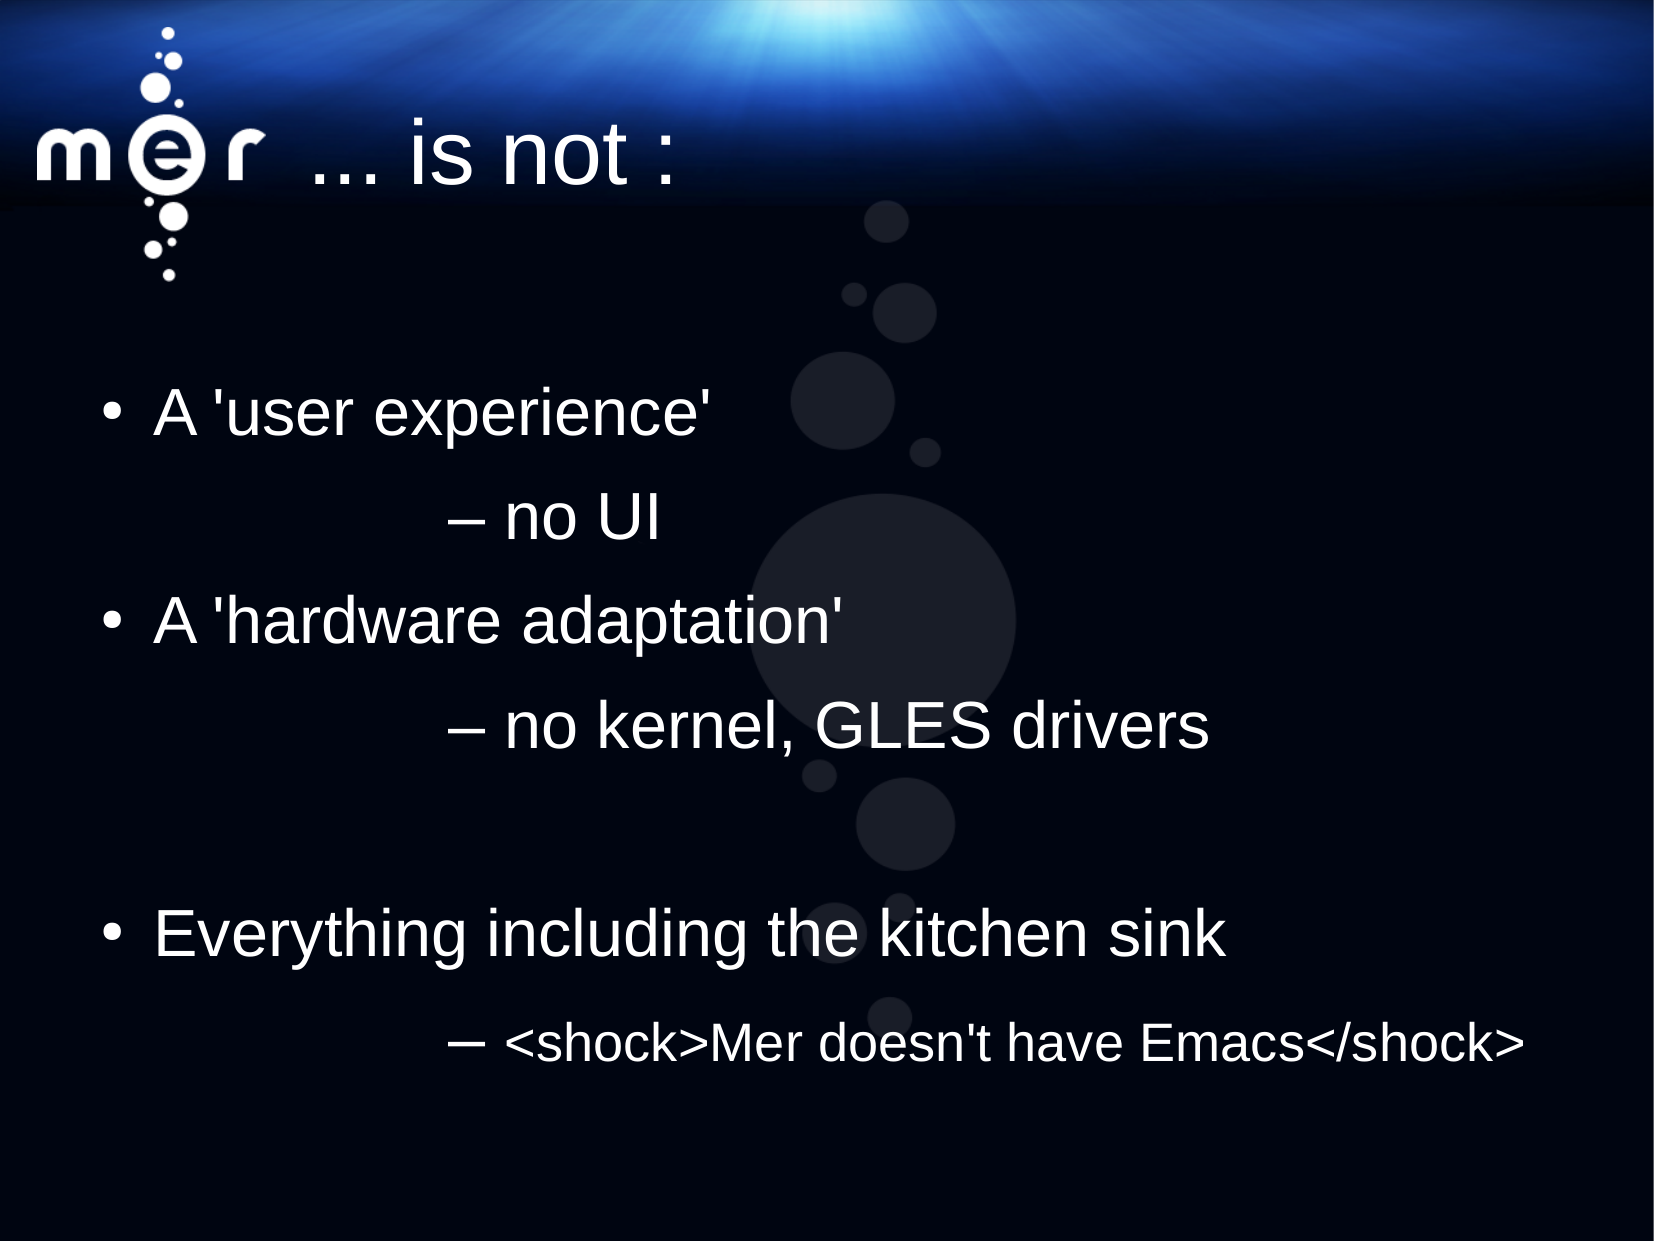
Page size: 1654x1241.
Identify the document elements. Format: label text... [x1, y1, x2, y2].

picture [0, 0, 1654, 1241]
list A 'user experience' – no UI A 'hardware adaptation' – no kernel, GLES drivers Everything including the kitchen sink – <shock>Mer doesn't have Emacs</shock> [82, 375, 1571, 1109]
title ... is not : [307, 49, 1571, 257]
